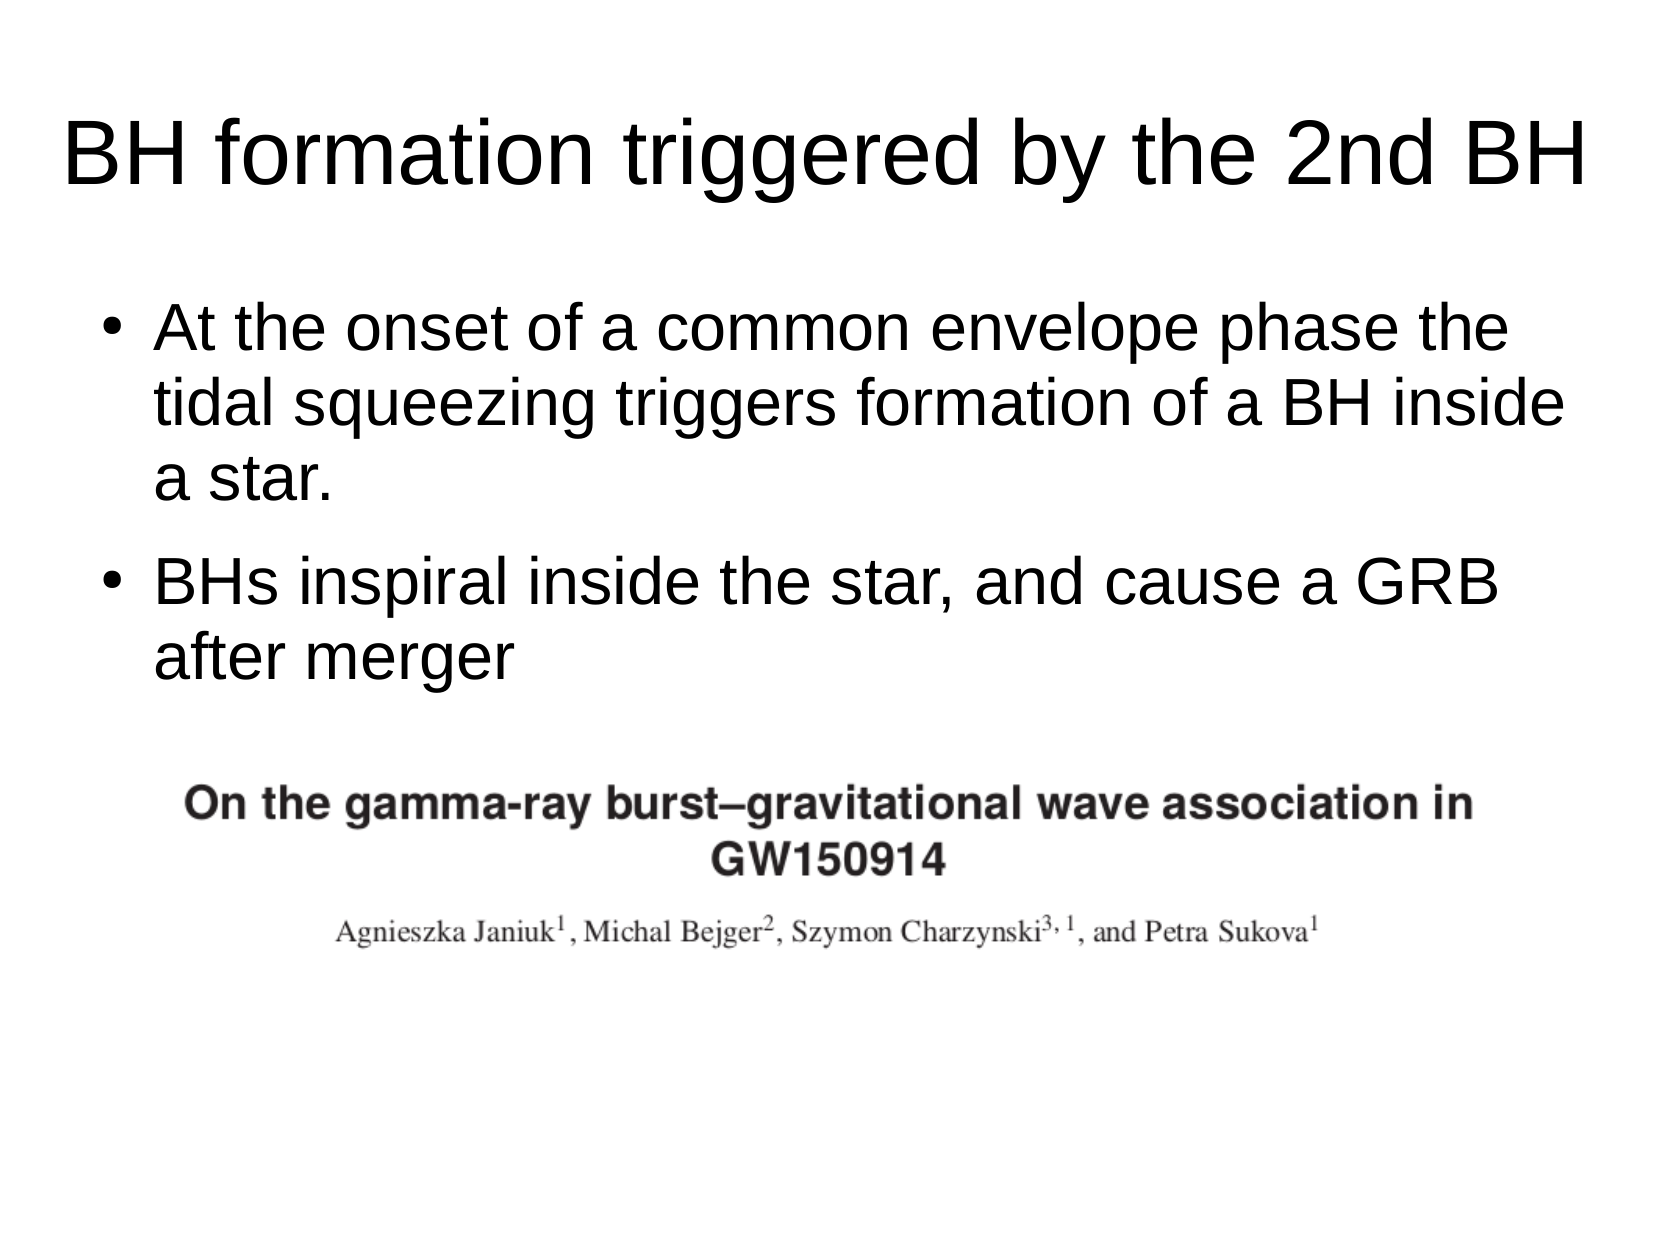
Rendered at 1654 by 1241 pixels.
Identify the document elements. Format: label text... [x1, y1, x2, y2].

list At the onset of a common envelope phase the tidal squeezing triggers formation of a BH inside a star. BHs inspiral inside the star, and cause a GRB after merger [82, 290, 1571, 1010]
picture [107, 744, 1512, 984]
title BH formation triggered by the 2nd BH [0, 49, 1654, 257]
